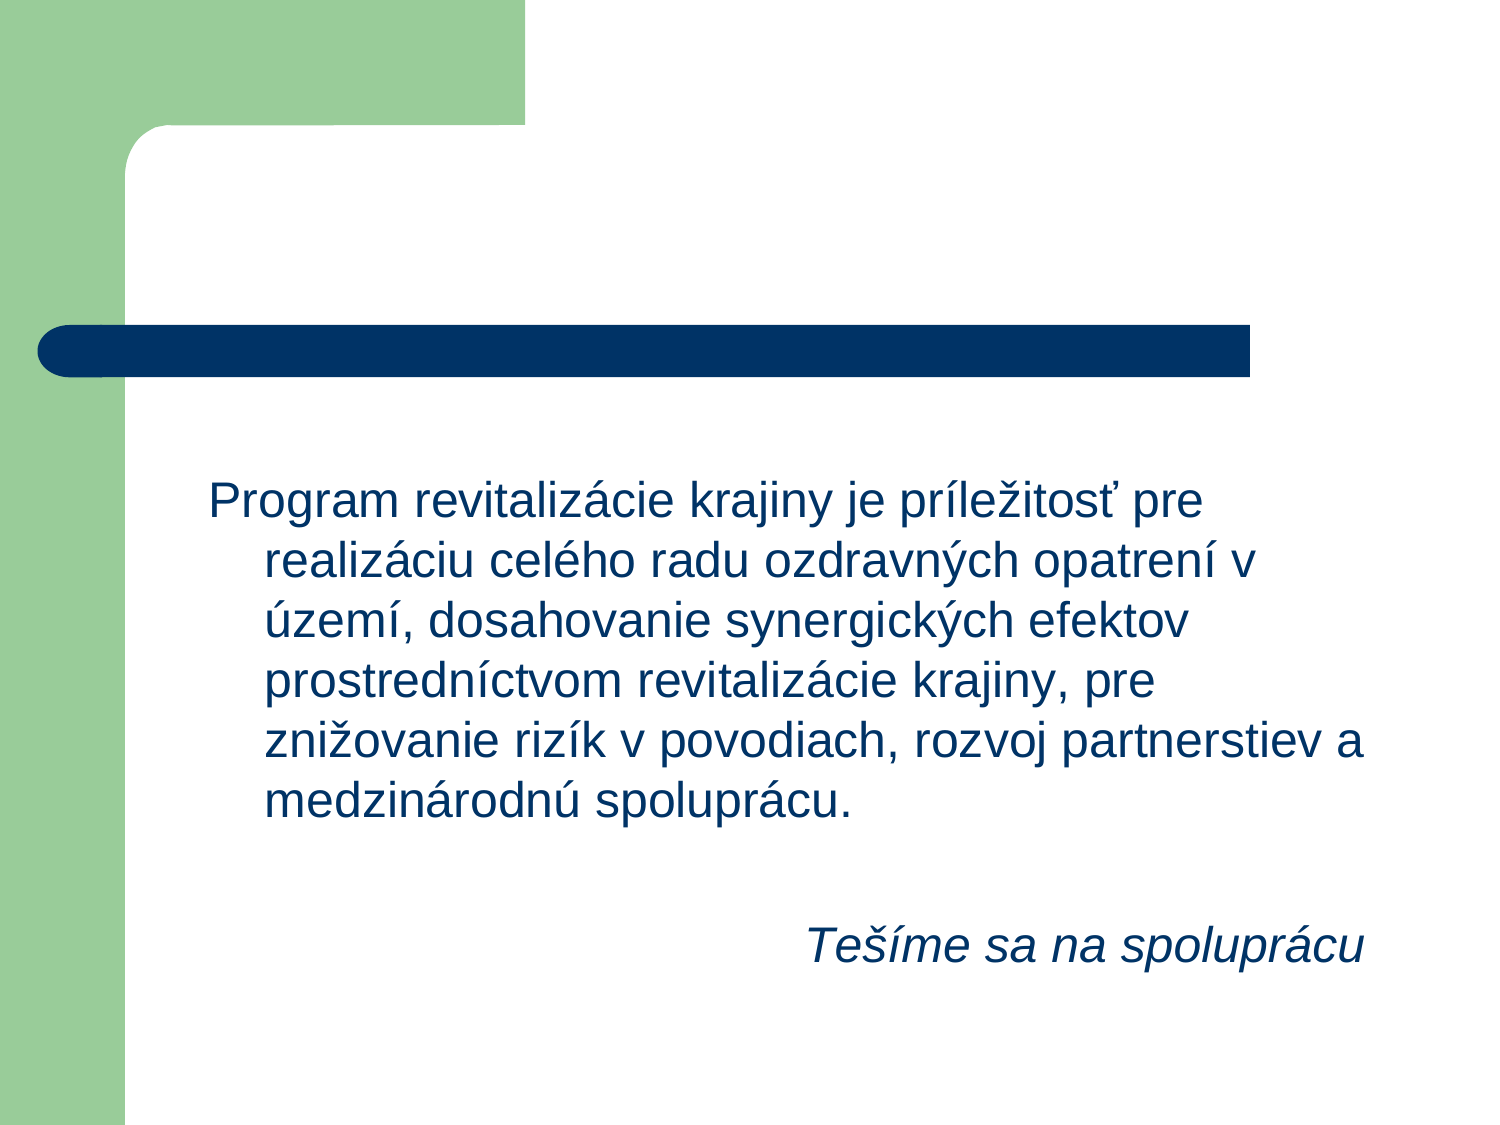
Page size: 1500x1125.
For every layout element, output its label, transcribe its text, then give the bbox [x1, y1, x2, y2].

list Program revitalizácie krajiny je príležitosť pre realizáciu celého radu ozdravných opatrení v území, dosahovanie synergických efektov prostredníctvom revitalizácie krajiny, pre znižovanie rizík v povodiach, rozvoj partnerstiev a medzinárodnú spoluprácu. Tešíme sa na spoluprácu [137, 387, 1400, 999]
